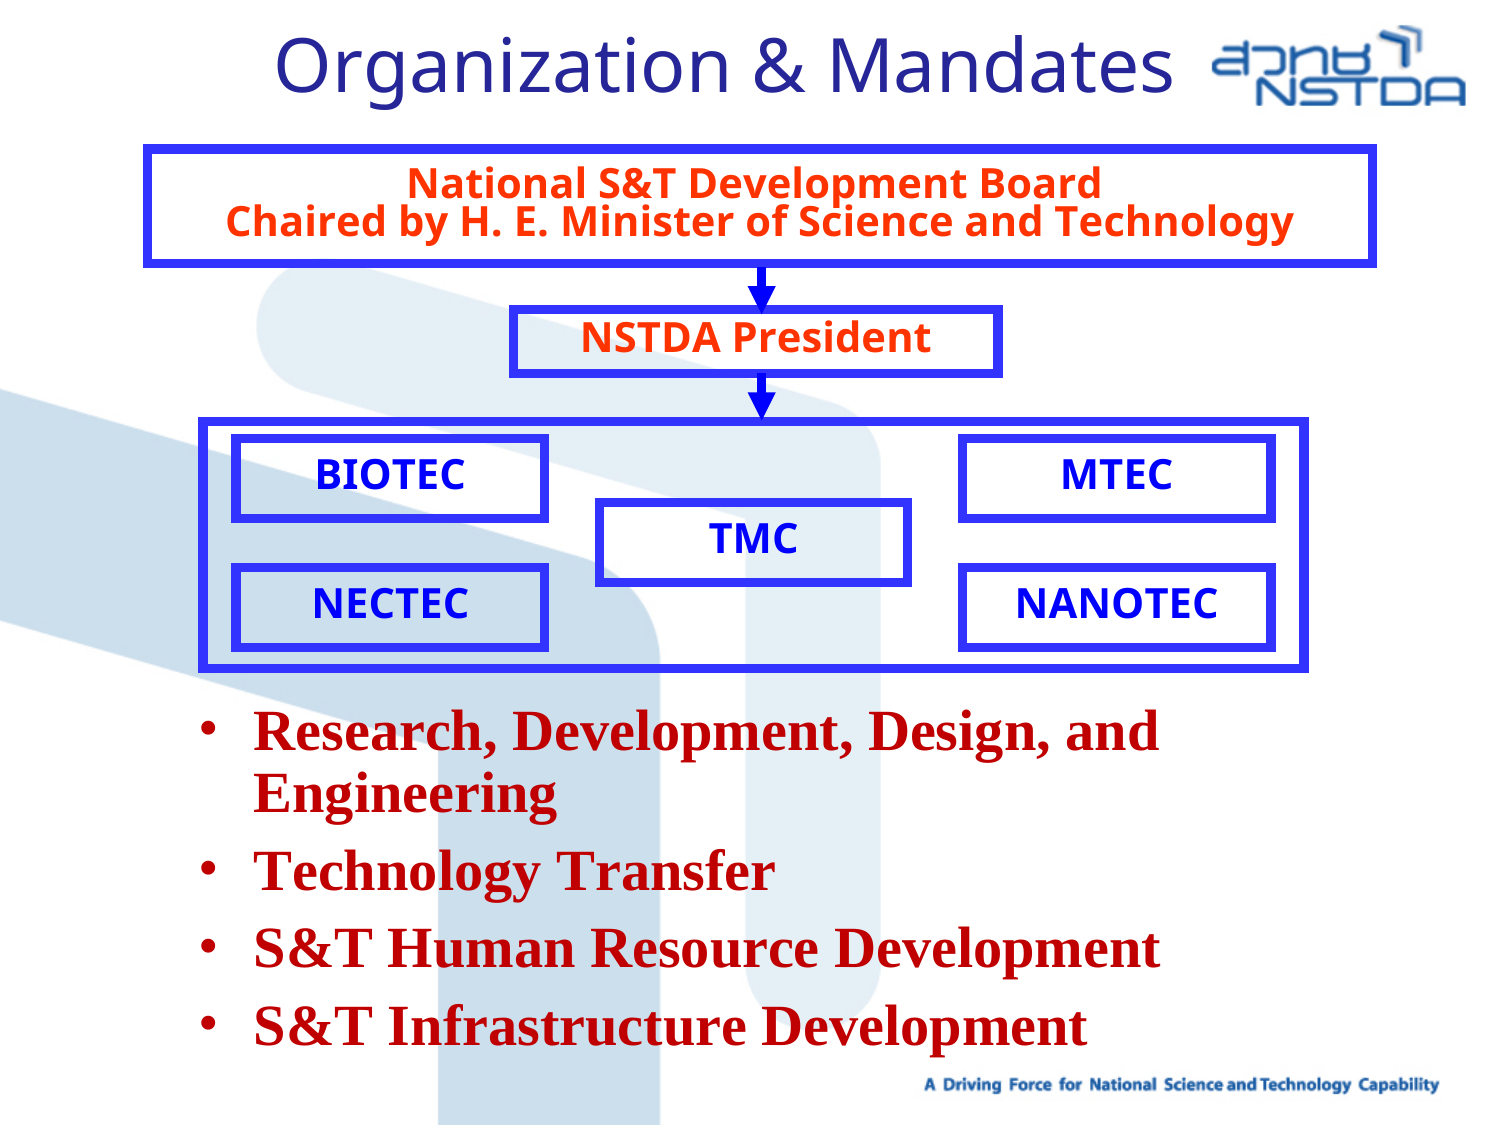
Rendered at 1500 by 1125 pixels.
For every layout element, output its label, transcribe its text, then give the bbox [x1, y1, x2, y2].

text_box BIOTEC [236, 438, 545, 519]
text_box [203, 421, 1304, 669]
title Organization & Mandates [87, 0, 1363, 150]
text_box TMC [599, 502, 908, 583]
picture [0, 0, 1500, 1125]
text_box NANOTEC [962, 567, 1271, 648]
text_box NECTEC [236, 567, 545, 648]
list Research, Development, Design, and Engineering Technology Transfer S&T Human Resource Development S&T Infrastructure Development [183, 692, 1353, 1078]
text_box National S&T Development Board Chaired by H. E. Minister of Science and Technology [147, 148, 1373, 264]
text_box NSTDA President [513, 309, 999, 374]
text_box MTEC [962, 438, 1271, 519]
